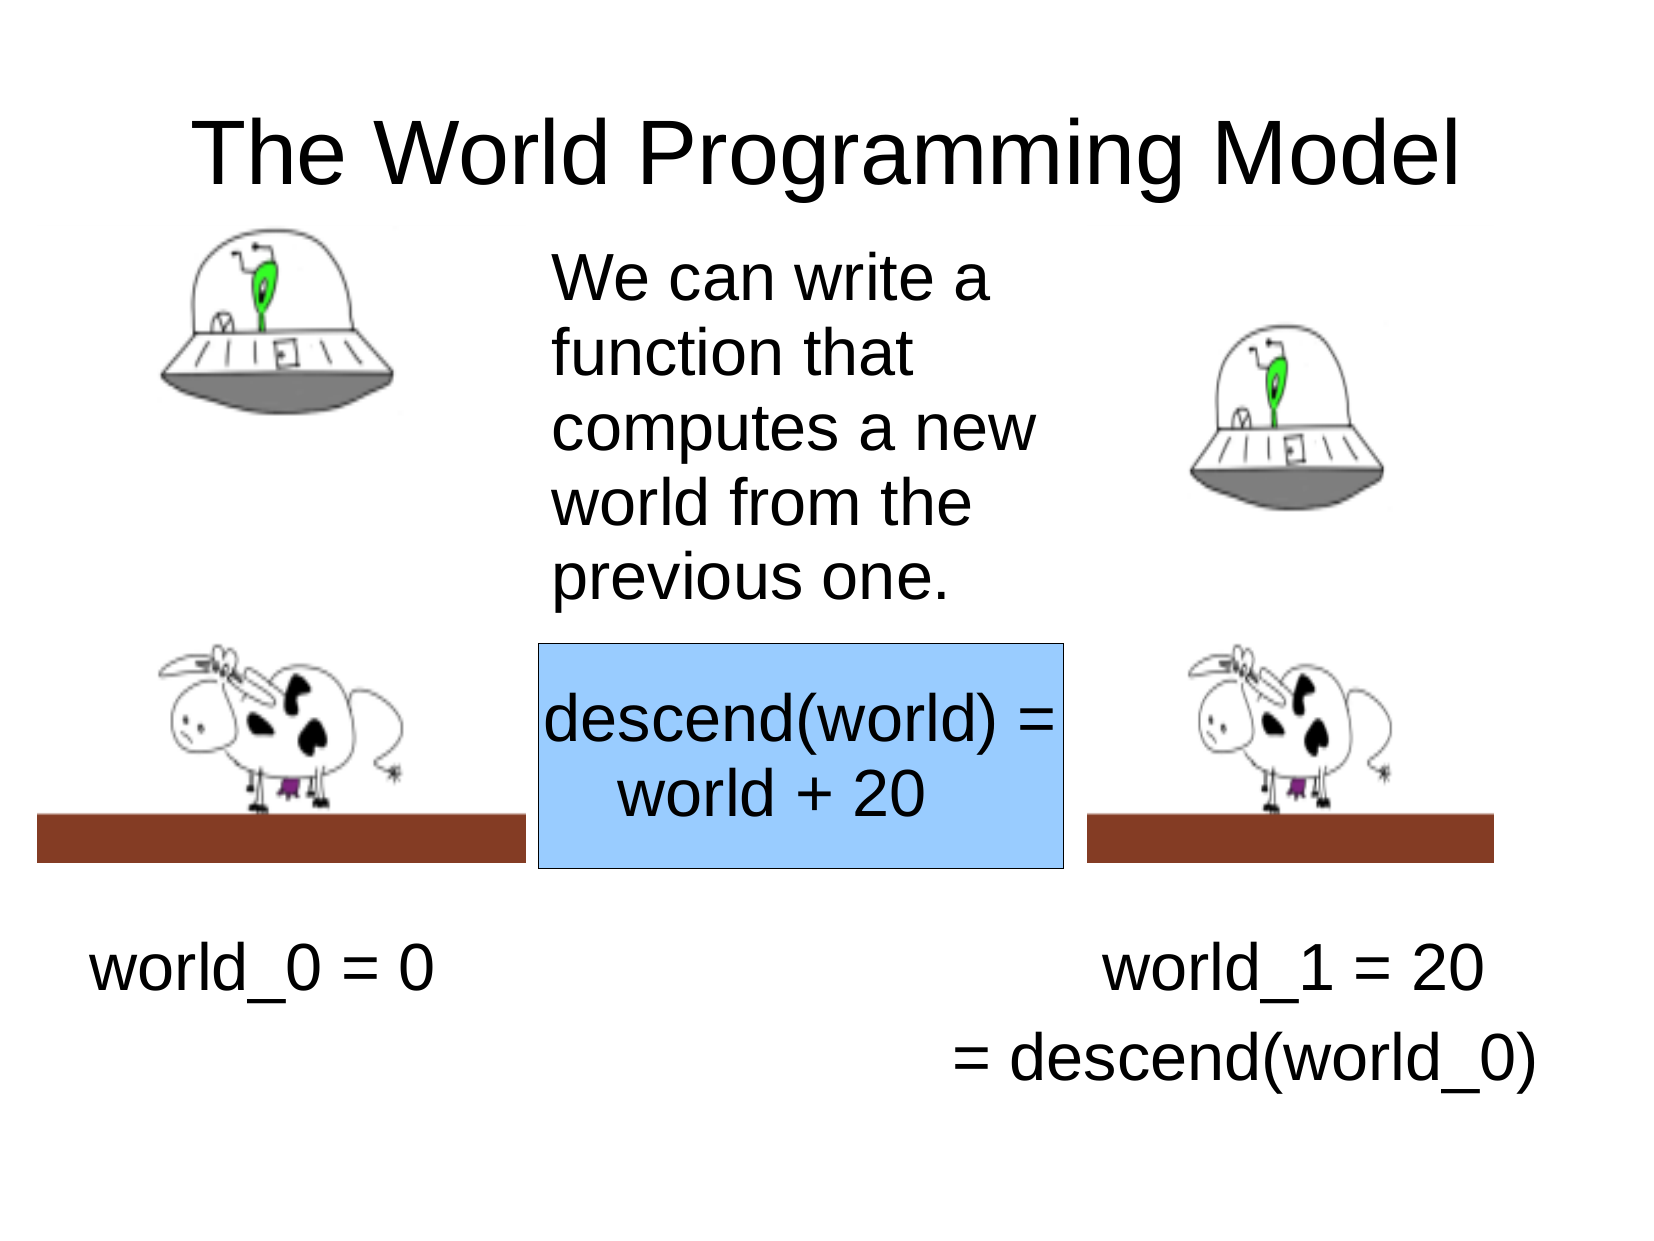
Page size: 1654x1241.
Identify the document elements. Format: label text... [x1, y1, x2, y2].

text_box descend(world) = world + 20 [538, 643, 1064, 869]
title The World Programming Model [82, 56, 1571, 250]
text_box = descend(world_0) [937, 1012, 1576, 1103]
text_box world_0 = 0 [75, 922, 488, 1013]
picture [1087, 224, 1494, 863]
text_box world_1 = 20 [1087, 922, 1538, 1012]
text_box We can write a function that computes a new world from the previous one. [536, 232, 1103, 622]
picture [37, 224, 526, 863]
